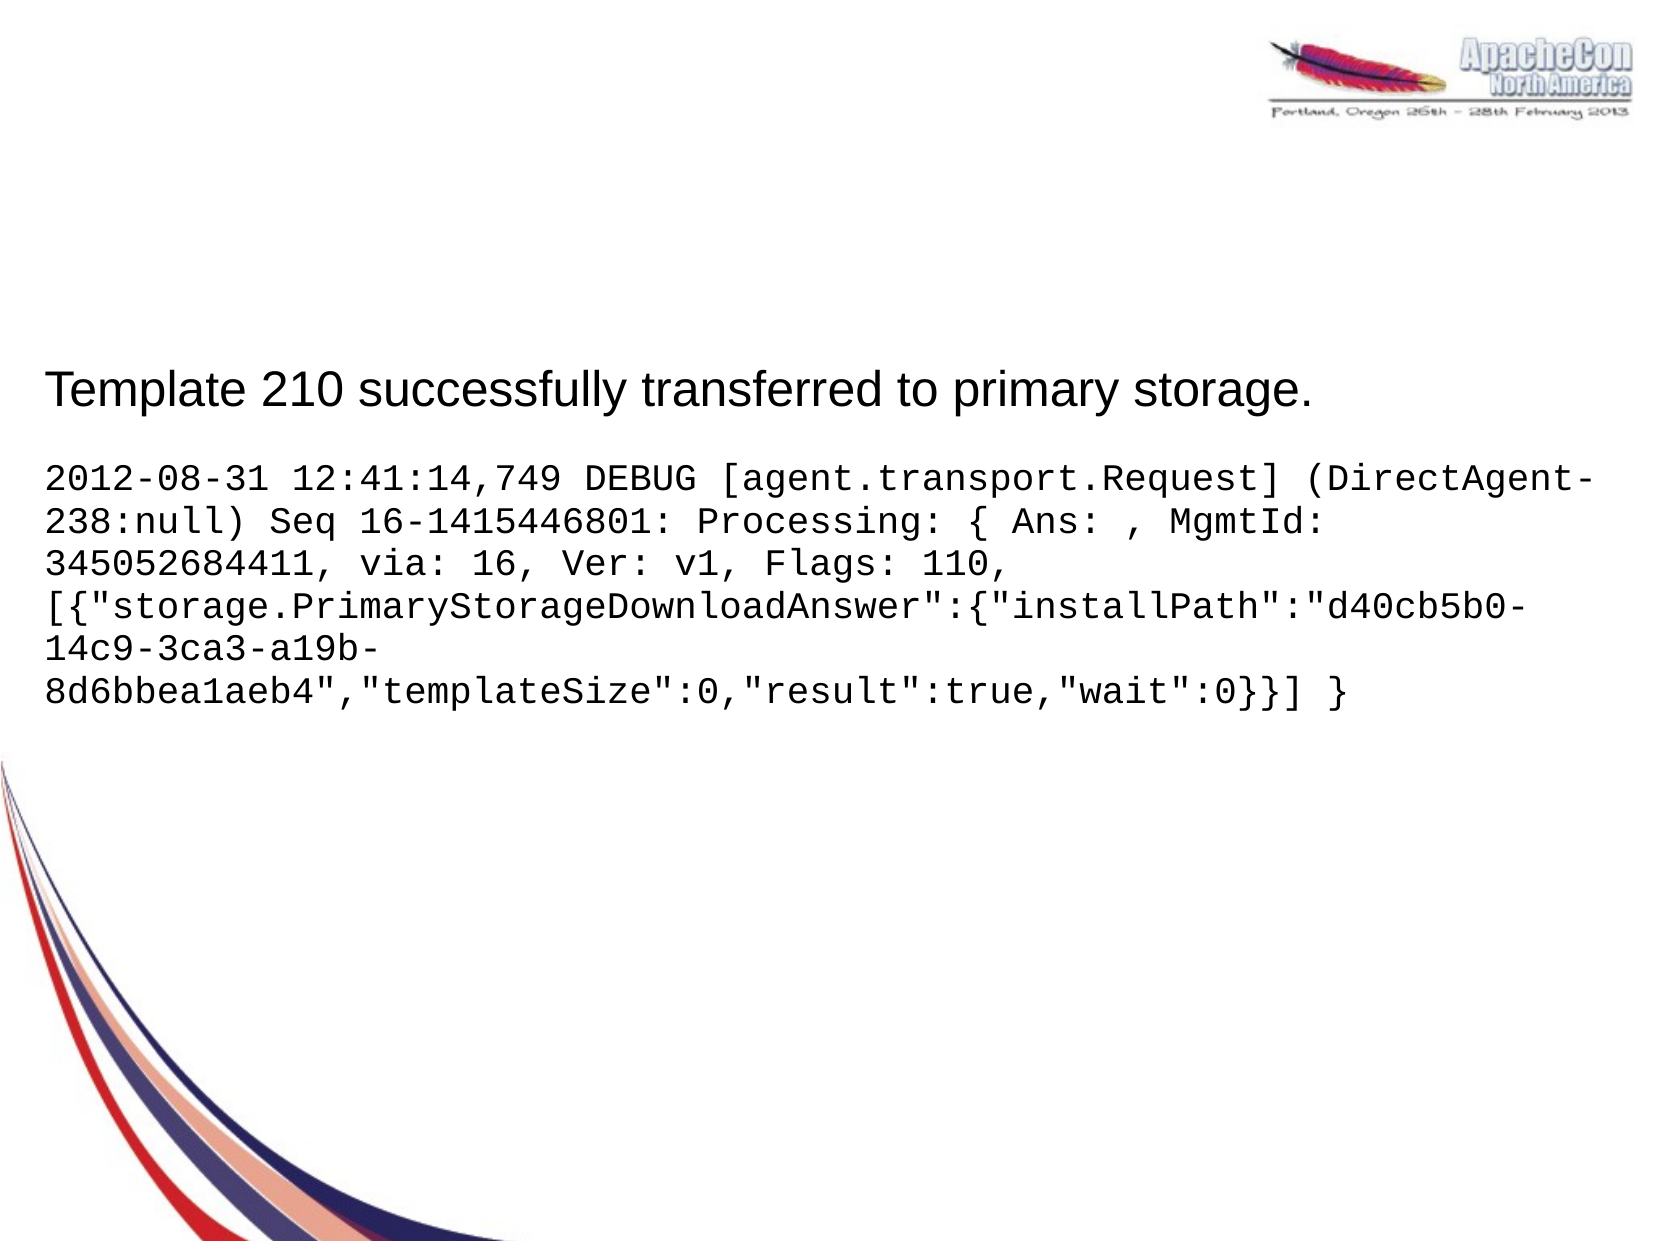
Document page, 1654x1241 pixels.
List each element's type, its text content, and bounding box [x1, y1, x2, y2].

text_box Template 210 successfully transferred to primary storage. 2012-08-31 12:41:14,749 DEBUG [agent.transport.Request] (DirectAgent-238:null) Seq 16-1415446801: Processing: { Ans: , MgmtId: 345052684411, via: 16, Ver: v1, Flags: 110, [{"storage.PrimaryStorageDownloadAnswer":{"installPath":"d40cb5b0-14c9-3ca3-a19b-8d6bbea1aeb4","templateSize":0,"result":true,"wait":0}}] } [29, 354, 1625, 706]
picture [0, 0, 1654, 1241]
